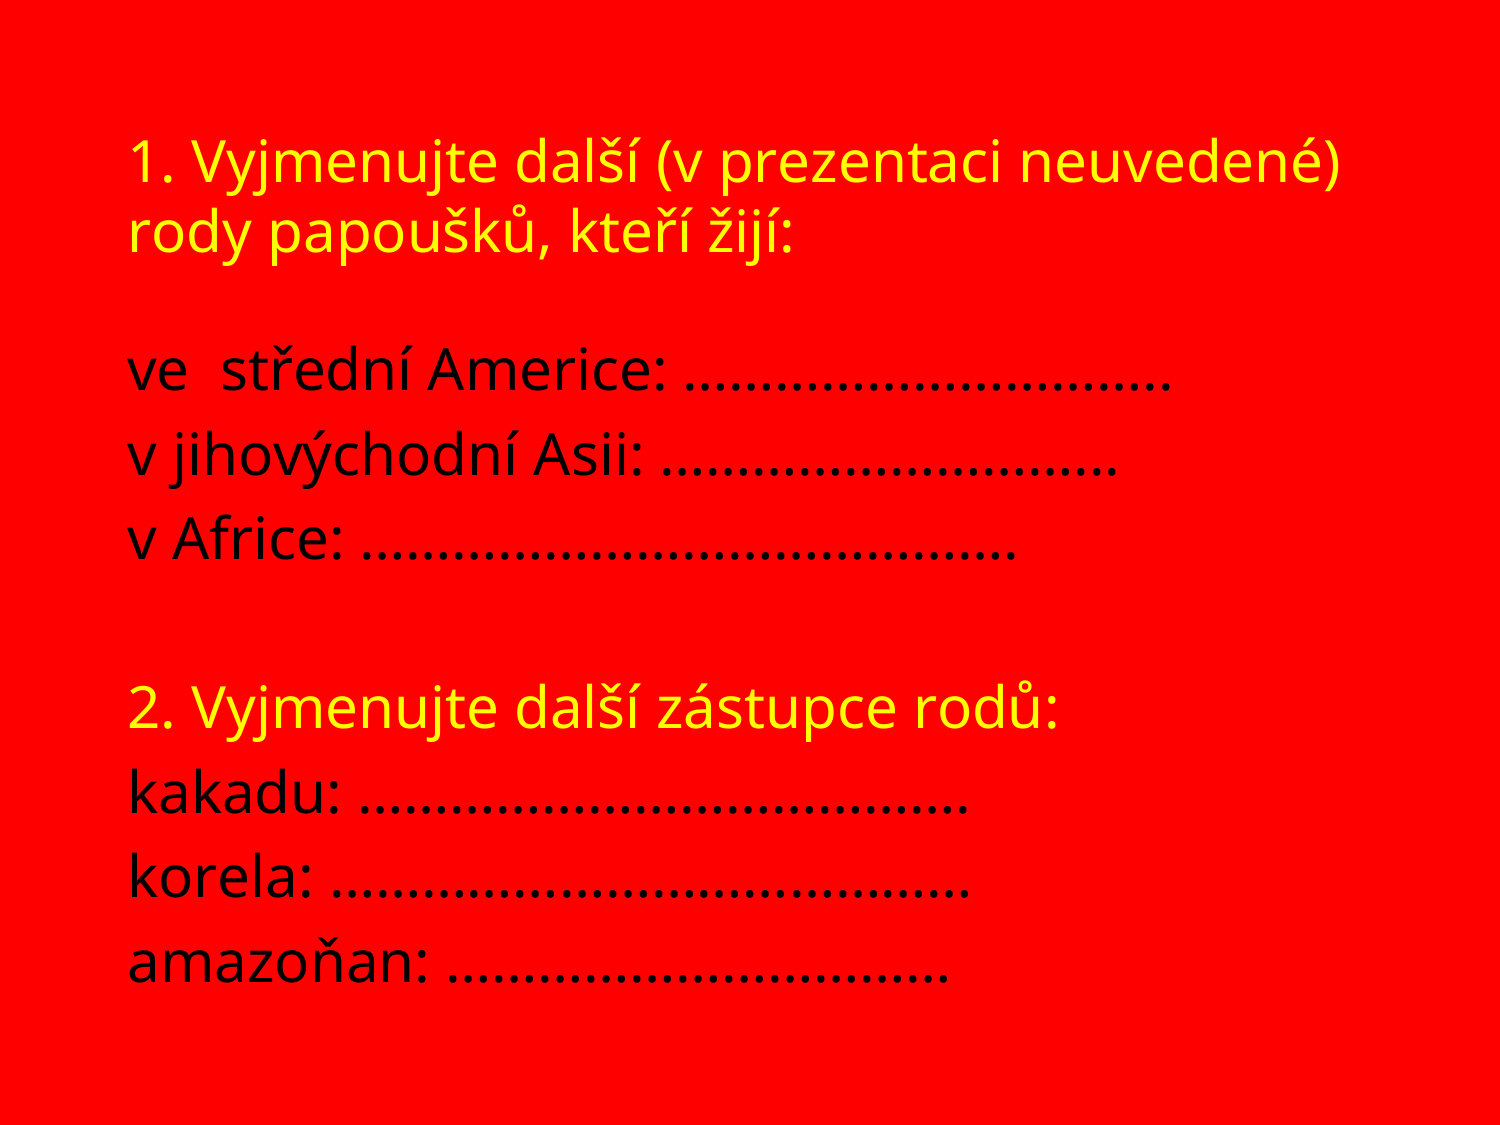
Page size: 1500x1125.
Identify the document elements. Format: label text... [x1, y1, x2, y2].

title 1. Vyjmenujte další (v prezentaci neuvedené) rody papoušků, kteří žijí: [112, 99, 1436, 288]
list ve střední Americe: ………………………….. v jihovýchodní Asii: ………………………... v Africe: ……………………………………. 2. Vyjmenujte další zástupce rodů: kakadu: …………………………………. korela: …………………………………… amazoňan: …………………………… [112, 324, 1388, 1002]
